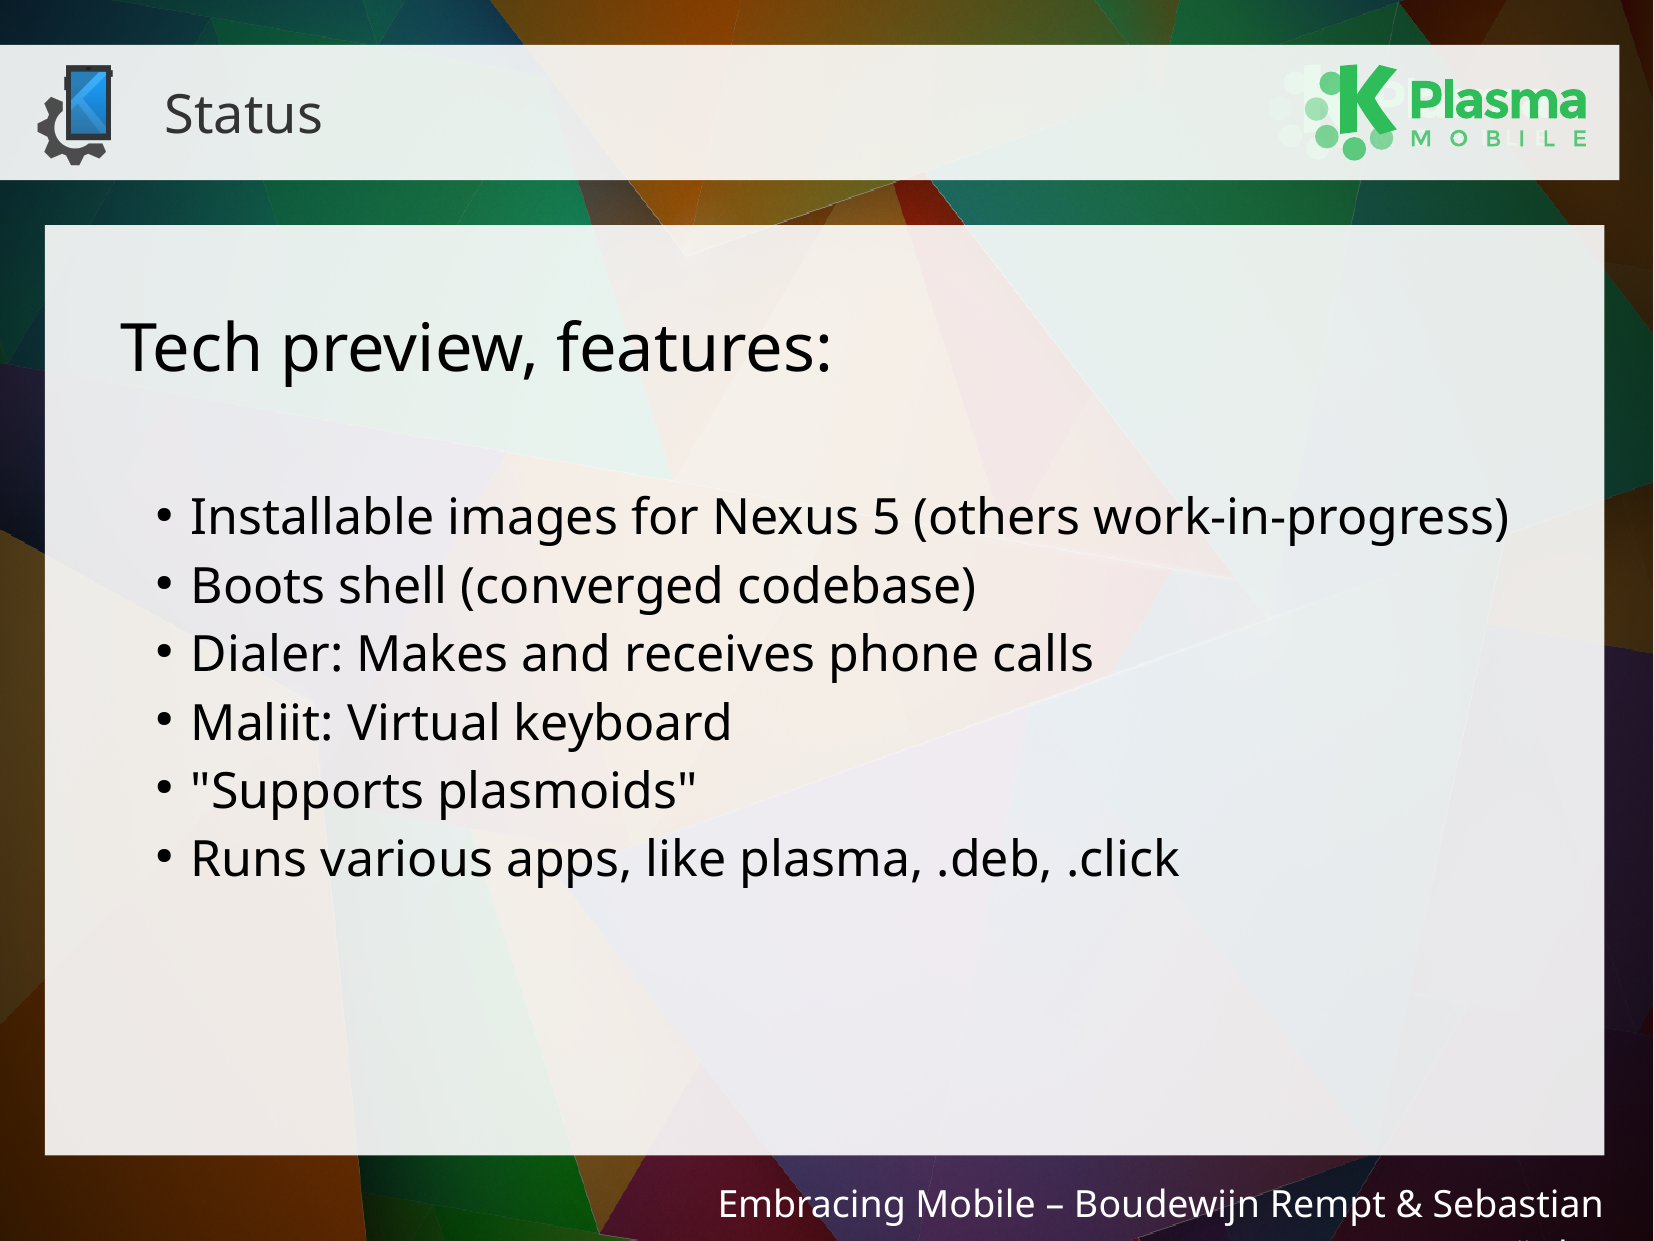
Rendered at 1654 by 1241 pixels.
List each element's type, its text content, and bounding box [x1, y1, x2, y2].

text_box Tech preview, features: Installable images for Nexus 5 (others work-in-progress) Boots shell (converged codebase) Dialer: Makes and receives phone calls Maliit: Virtual keyboard "Supports plasmoids" Runs various apps, like plasma, .deb, .click [44, 225, 1605, 1156]
picture [0, 0, 1654, 1241]
text_box Status [149, 59, 1605, 166]
text_box [0, 44, 1620, 181]
picture [1305, 63, 1587, 162]
